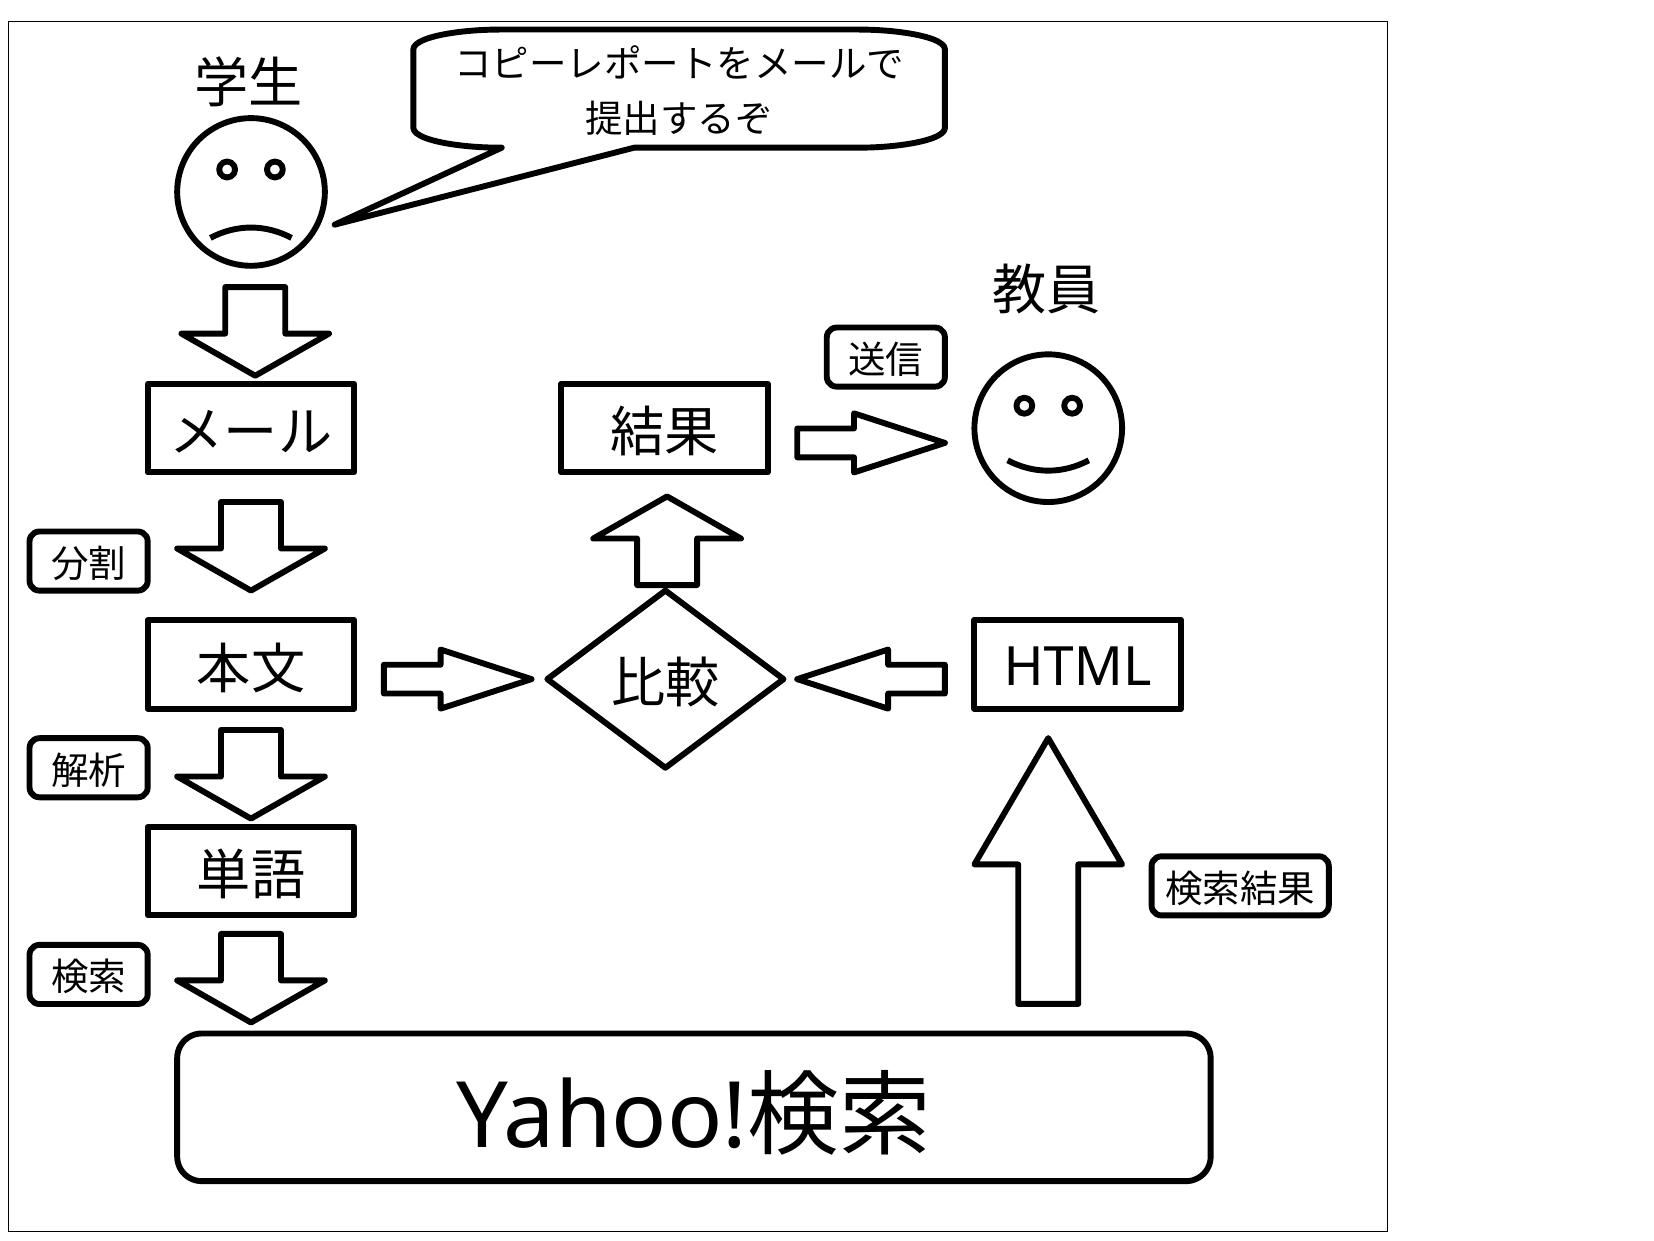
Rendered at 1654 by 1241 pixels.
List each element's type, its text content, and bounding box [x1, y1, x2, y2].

text_box HTML [974, 620, 1182, 709]
text_box 分割 [29, 531, 148, 591]
text_box 送信 [826, 327, 945, 387]
text_box 比較 [547, 590, 784, 768]
text_box 解析 [29, 738, 148, 798]
text_box 教員 [974, 236, 1123, 328]
text_box Yahoo!検索 [177, 1033, 1211, 1182]
text_box 検索 [29, 944, 148, 1004]
text_box コピーレポートをメールで提出するぞ [334, 29, 945, 225]
text_box 単語 [147, 826, 355, 916]
text_box 結果 [561, 383, 768, 473]
text_box メール [147, 383, 355, 473]
text_box 本文 [147, 620, 355, 709]
text_box 検索結果 [1151, 856, 1329, 916]
text_box 学生 [177, 29, 325, 122]
